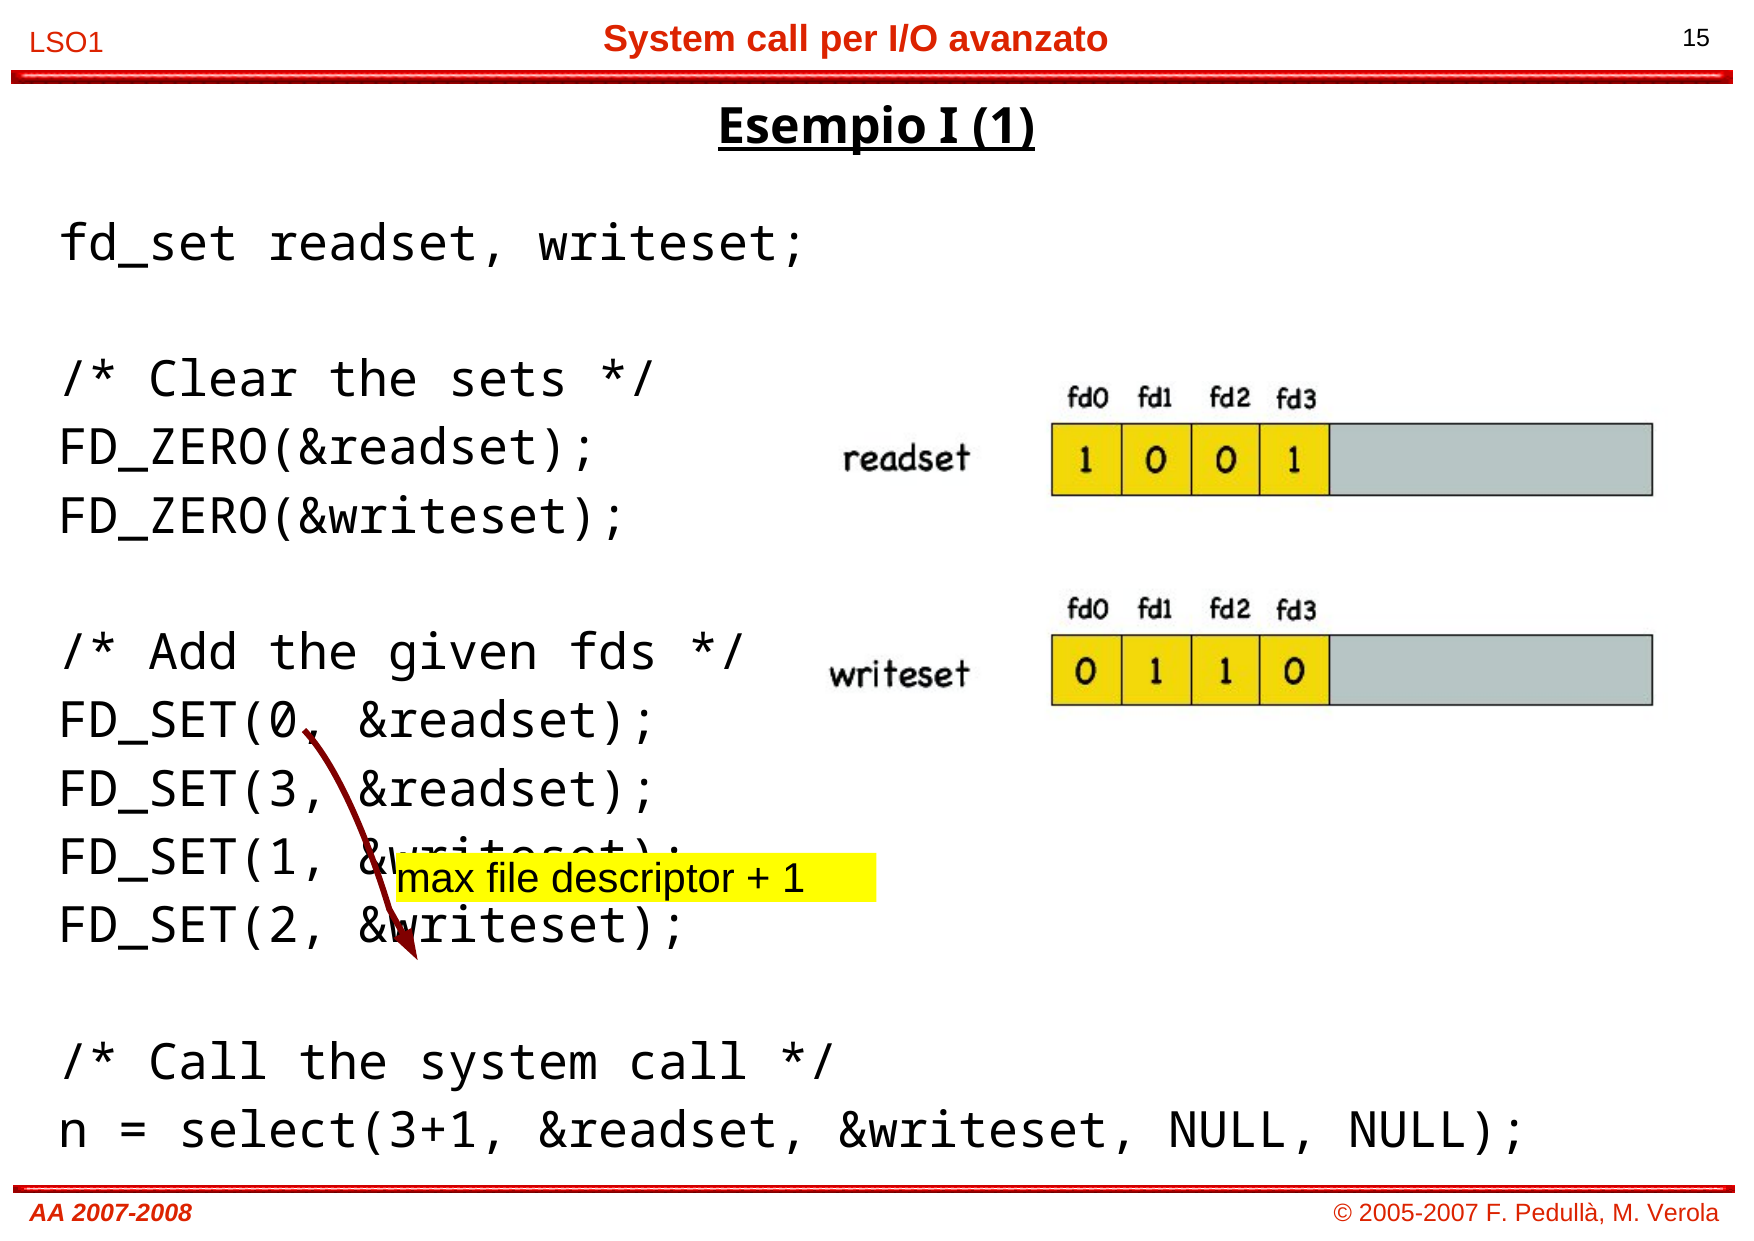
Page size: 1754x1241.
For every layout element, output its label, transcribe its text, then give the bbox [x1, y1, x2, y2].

list fd_set readset, writeset; /* Clear the sets */ FD_ZERO(&readset); FD_ZERO(&writeset); /* Add the given fds */ FD_SET(0, &readset); FD_SET(3, &readset); FD_SET(1, &writeset); FD_SET(2, &writeset); /* Call the system call */ n = select(3+1, &readset, &writeset, NULL, NULL); [58, 206, 1696, 1019]
picture [13, 1185, 1735, 1193]
title Esempio I (1) [40, 78, 1713, 174]
text_box max file descriptor + 1 [396, 852, 877, 902]
picture [11, 70, 1733, 84]
picture [813, 381, 1668, 724]
